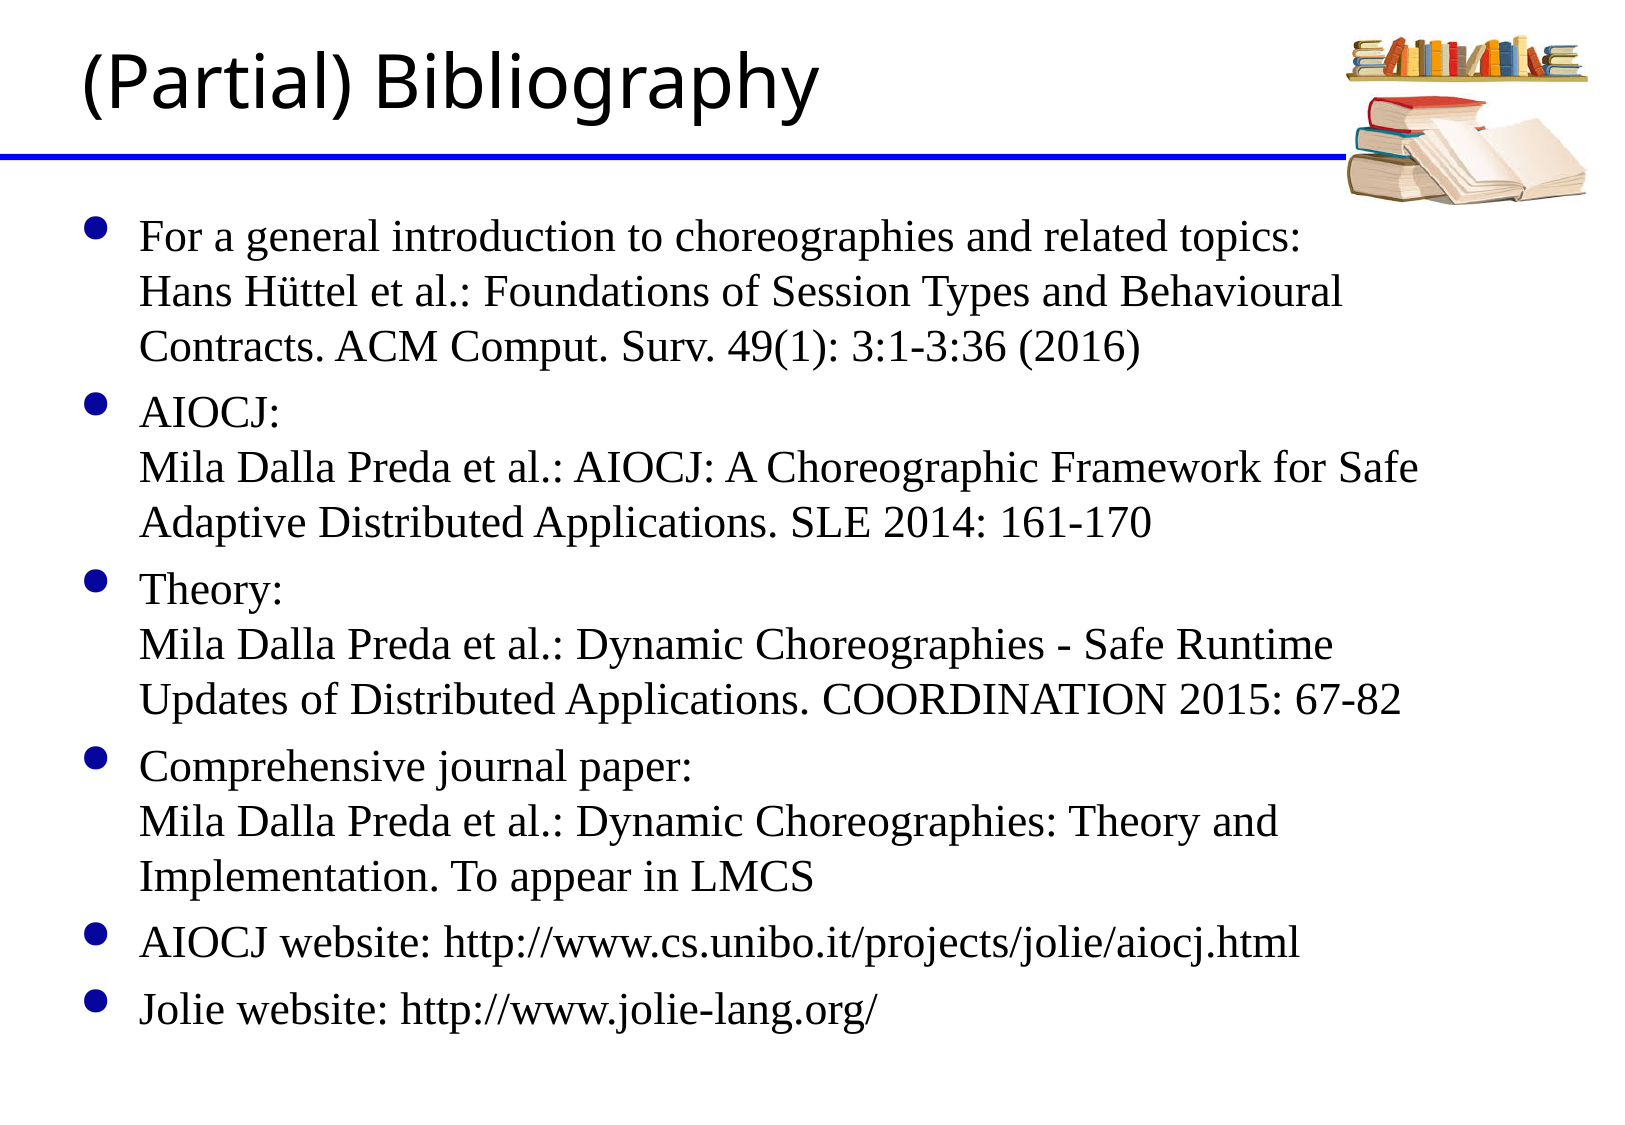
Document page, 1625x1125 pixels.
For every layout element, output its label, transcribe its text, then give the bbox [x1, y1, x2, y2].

list For a general introduction to choreographies and related topics: Hans Hüttel et al.: Foundations of Session Types and Behavioural Contracts. ACM Comput. Surv. 49(1): 3:1-3:36 (2016) AIOCJ: Mila Dalla Preda et al.: AIOCJ: A Choreographic Framework for Safe Adaptive Distributed Applications. SLE 2014: 161-170 Theory: Mila Dalla Preda et al.: Dynamic Choreographies - Safe Runtime Updates of Distributed Applications. COORDINATION 2015: 67-82 Comprehensive journal paper: Mila Dalla Preda et al.: Dynamic Choreographies: Theory and Implementation. To appear in LMCS AIOCJ website: http://www.cs.unibo.it/projects/jolie/aiocj.html Jolie website: http://www.jolie-lang.org/ [67, 198, 1478, 1061]
picture [1346, 35, 1588, 205]
title (Partial) Bibliography [67, 27, 1544, 131]
